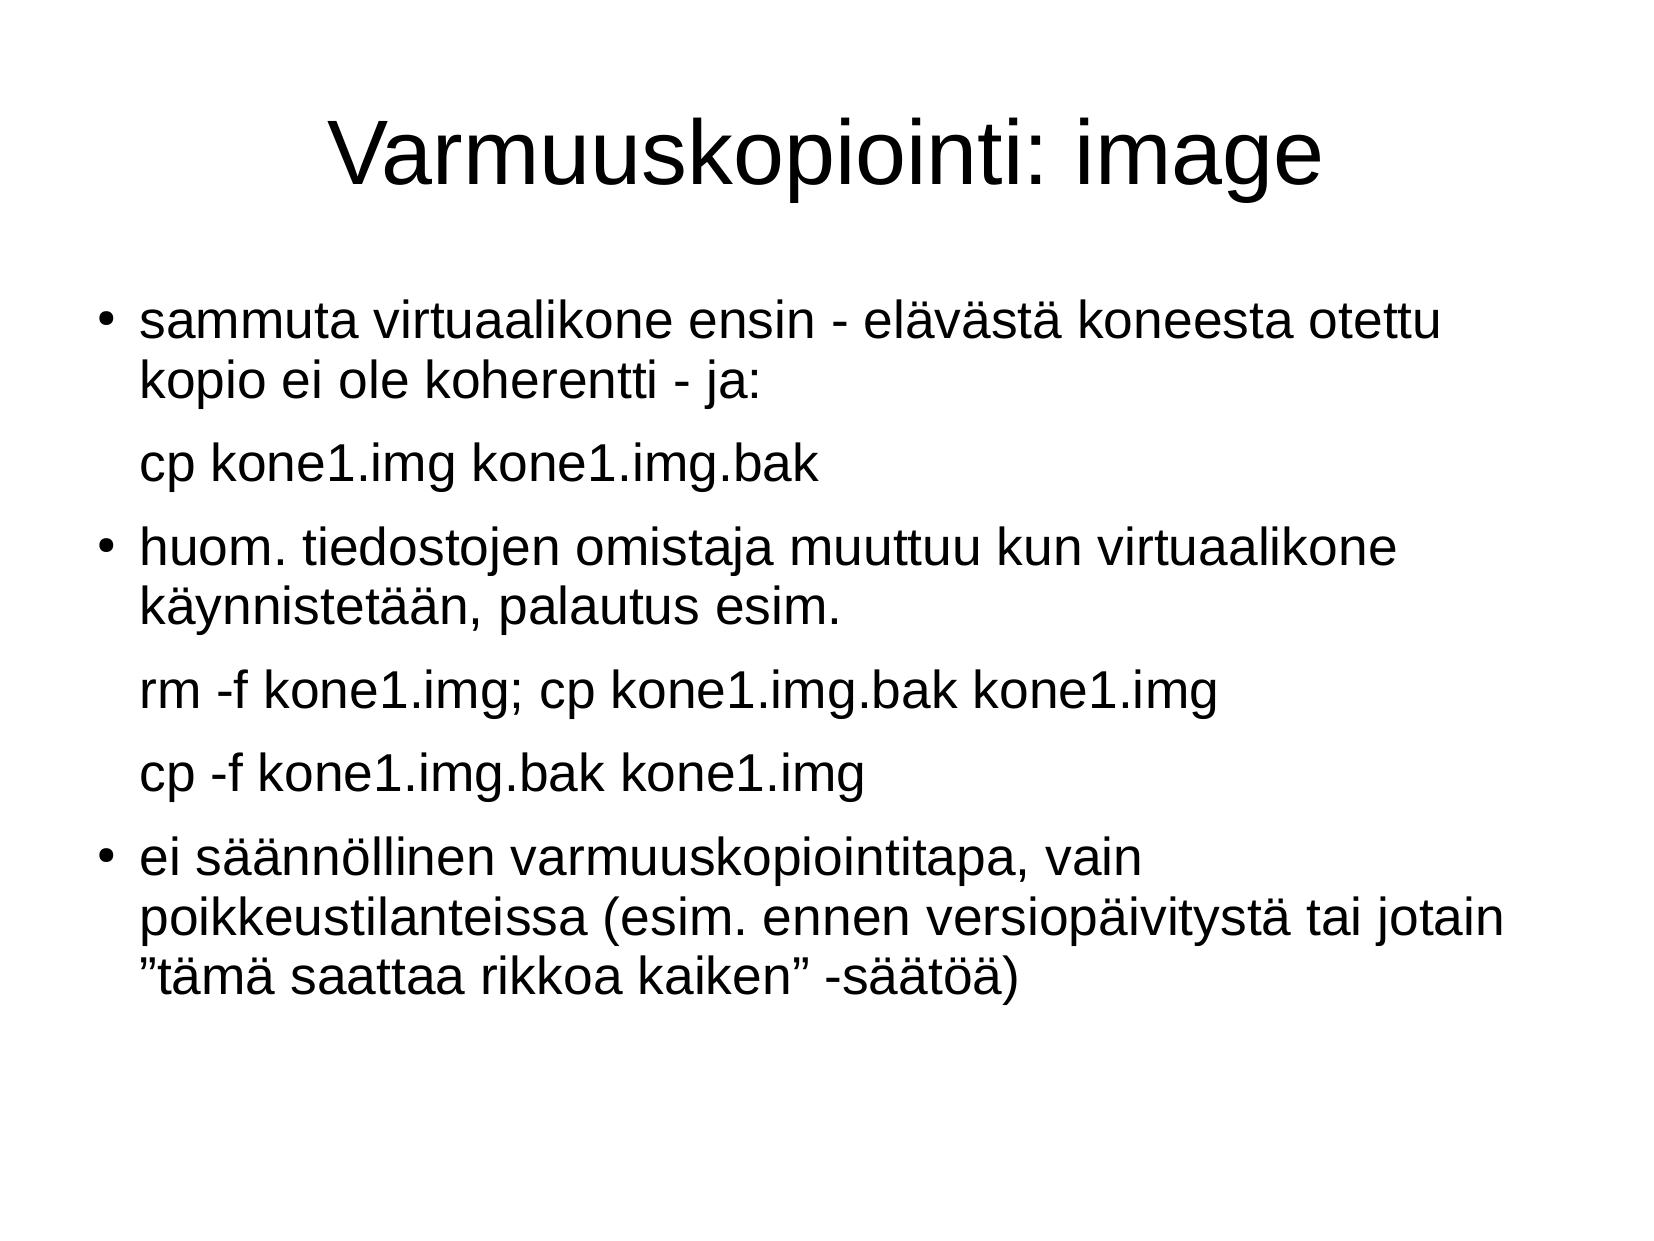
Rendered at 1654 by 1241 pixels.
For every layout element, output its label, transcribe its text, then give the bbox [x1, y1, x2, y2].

list sammuta virtuaalikone ensin - elävästä koneesta otettu kopio ei ole koherentti - ja: cp kone1.img kone1.img.bak huom. tiedostojen omistaja muuttuu kun virtuaalikone käynnistetään, palautus esim. rm -f kone1.img; cp kone1.img.bak kone1.img cp -f kone1.img.bak kone1.img ei säännöllinen varmuuskopiointitapa, vain poikkeustilanteissa (esim. ennen versiopäivitystä tai jotain ”tämä saattaa rikkoa kaiken” -säätöä) [82, 290, 1571, 1010]
title Varmuuskopiointi: image [82, 49, 1571, 257]
